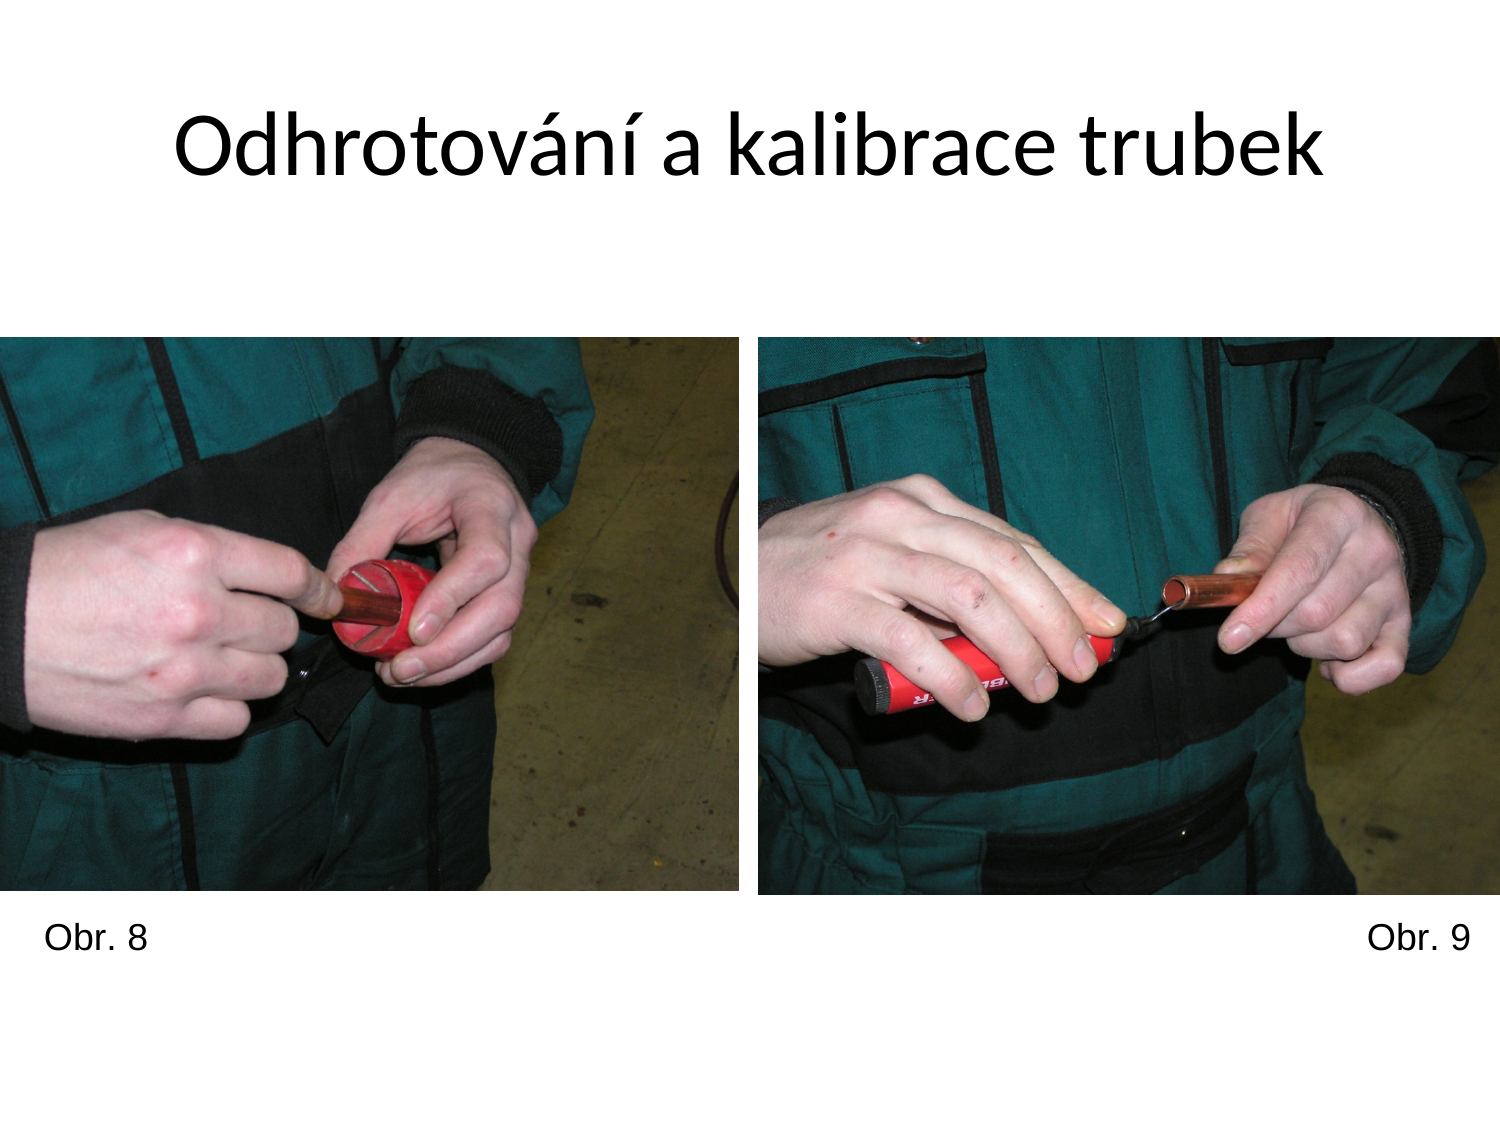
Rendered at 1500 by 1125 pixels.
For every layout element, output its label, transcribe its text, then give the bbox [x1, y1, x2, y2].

picture [758, 337, 1500, 895]
title Odhrotování a kalibrace trubek [75, 45, 1426, 233]
text_box Obr. 9 [1352, 904, 1486, 966]
text_box [0, 338, 739, 891]
text_box Obr. 8 [29, 904, 164, 966]
